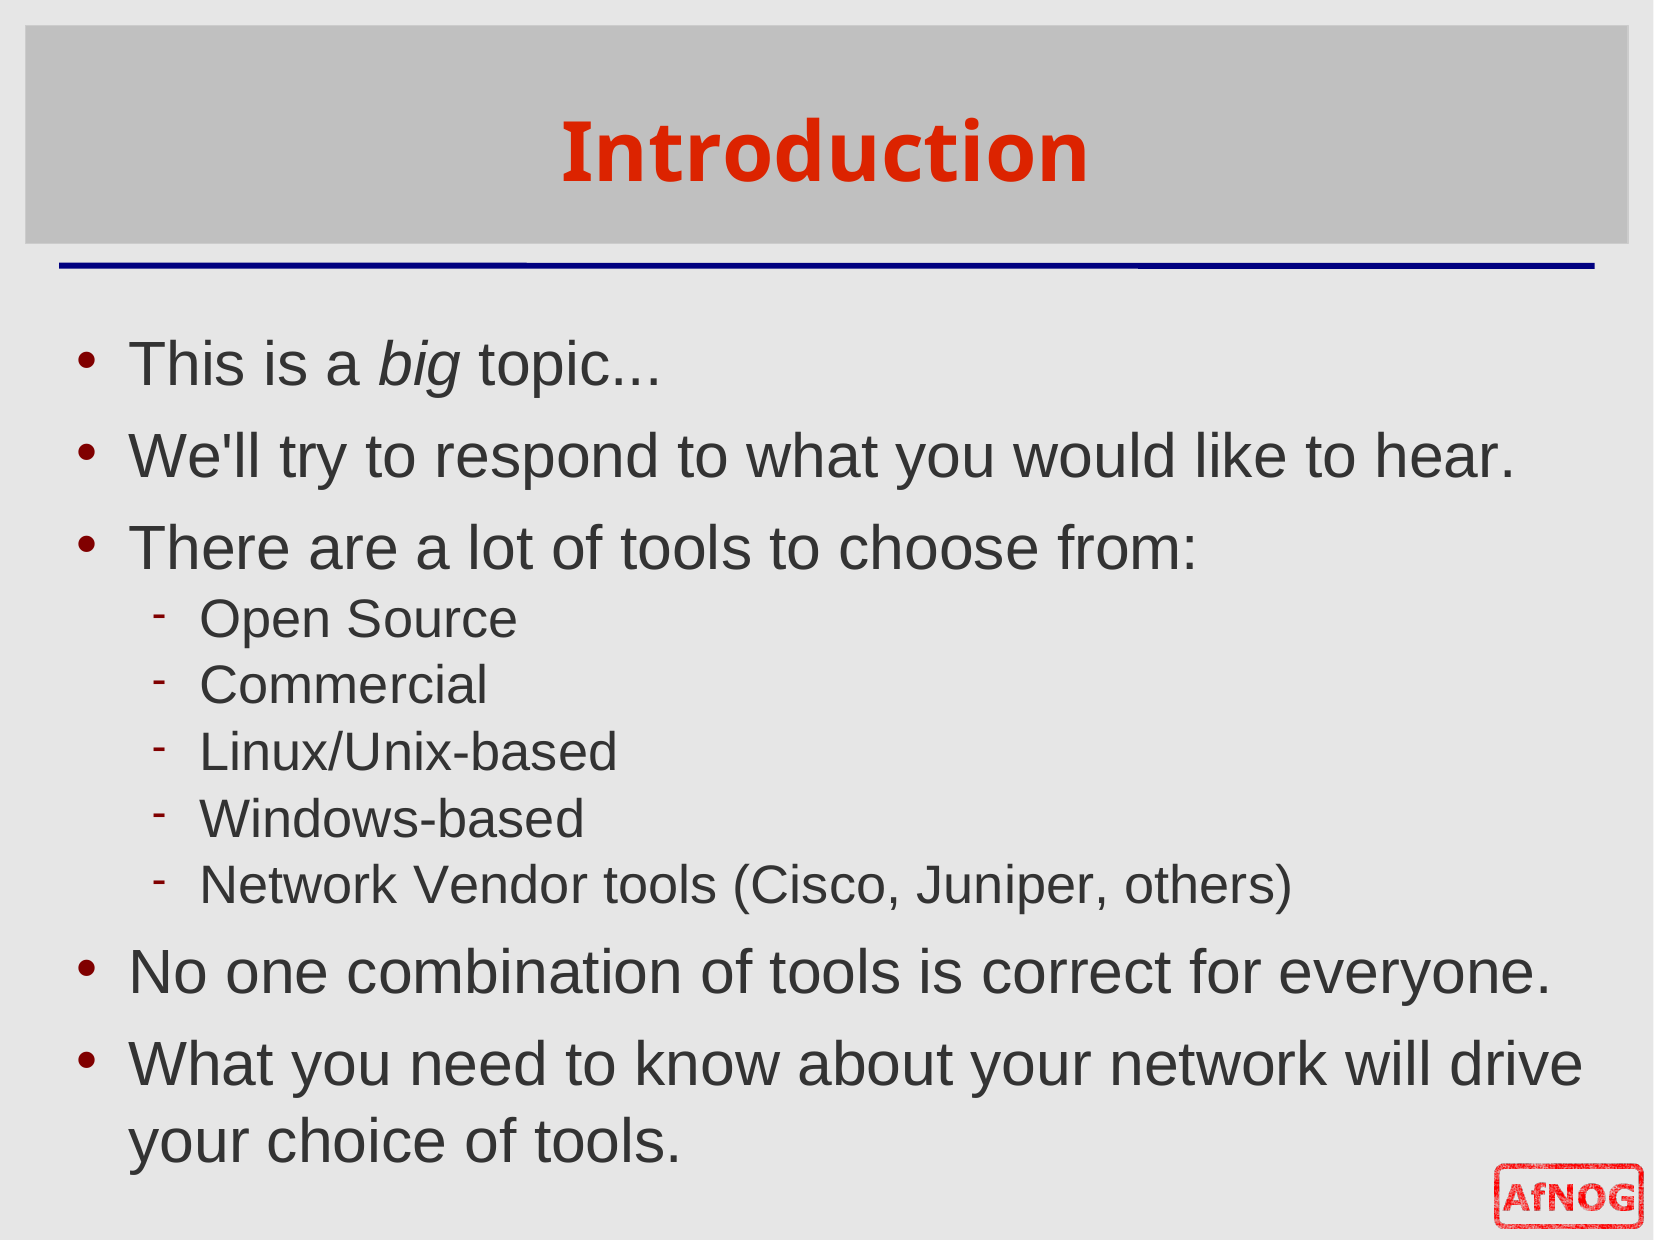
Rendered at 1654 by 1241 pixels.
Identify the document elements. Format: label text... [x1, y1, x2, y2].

title Introduction [121, 46, 1532, 253]
picture [1494, 1163, 1644, 1229]
list This is a big topic... We'll try to respond to what you would like to hear. There are a lot of tools to choose from: Open Source Commercial Linux/Unix-based Windows-based Network Vendor tools (Cisco, Juniper, others) No one combination of tools is correct for everyone. What you need to know about your network will drive your choice of tools. [59, 322, 1593, 1169]
